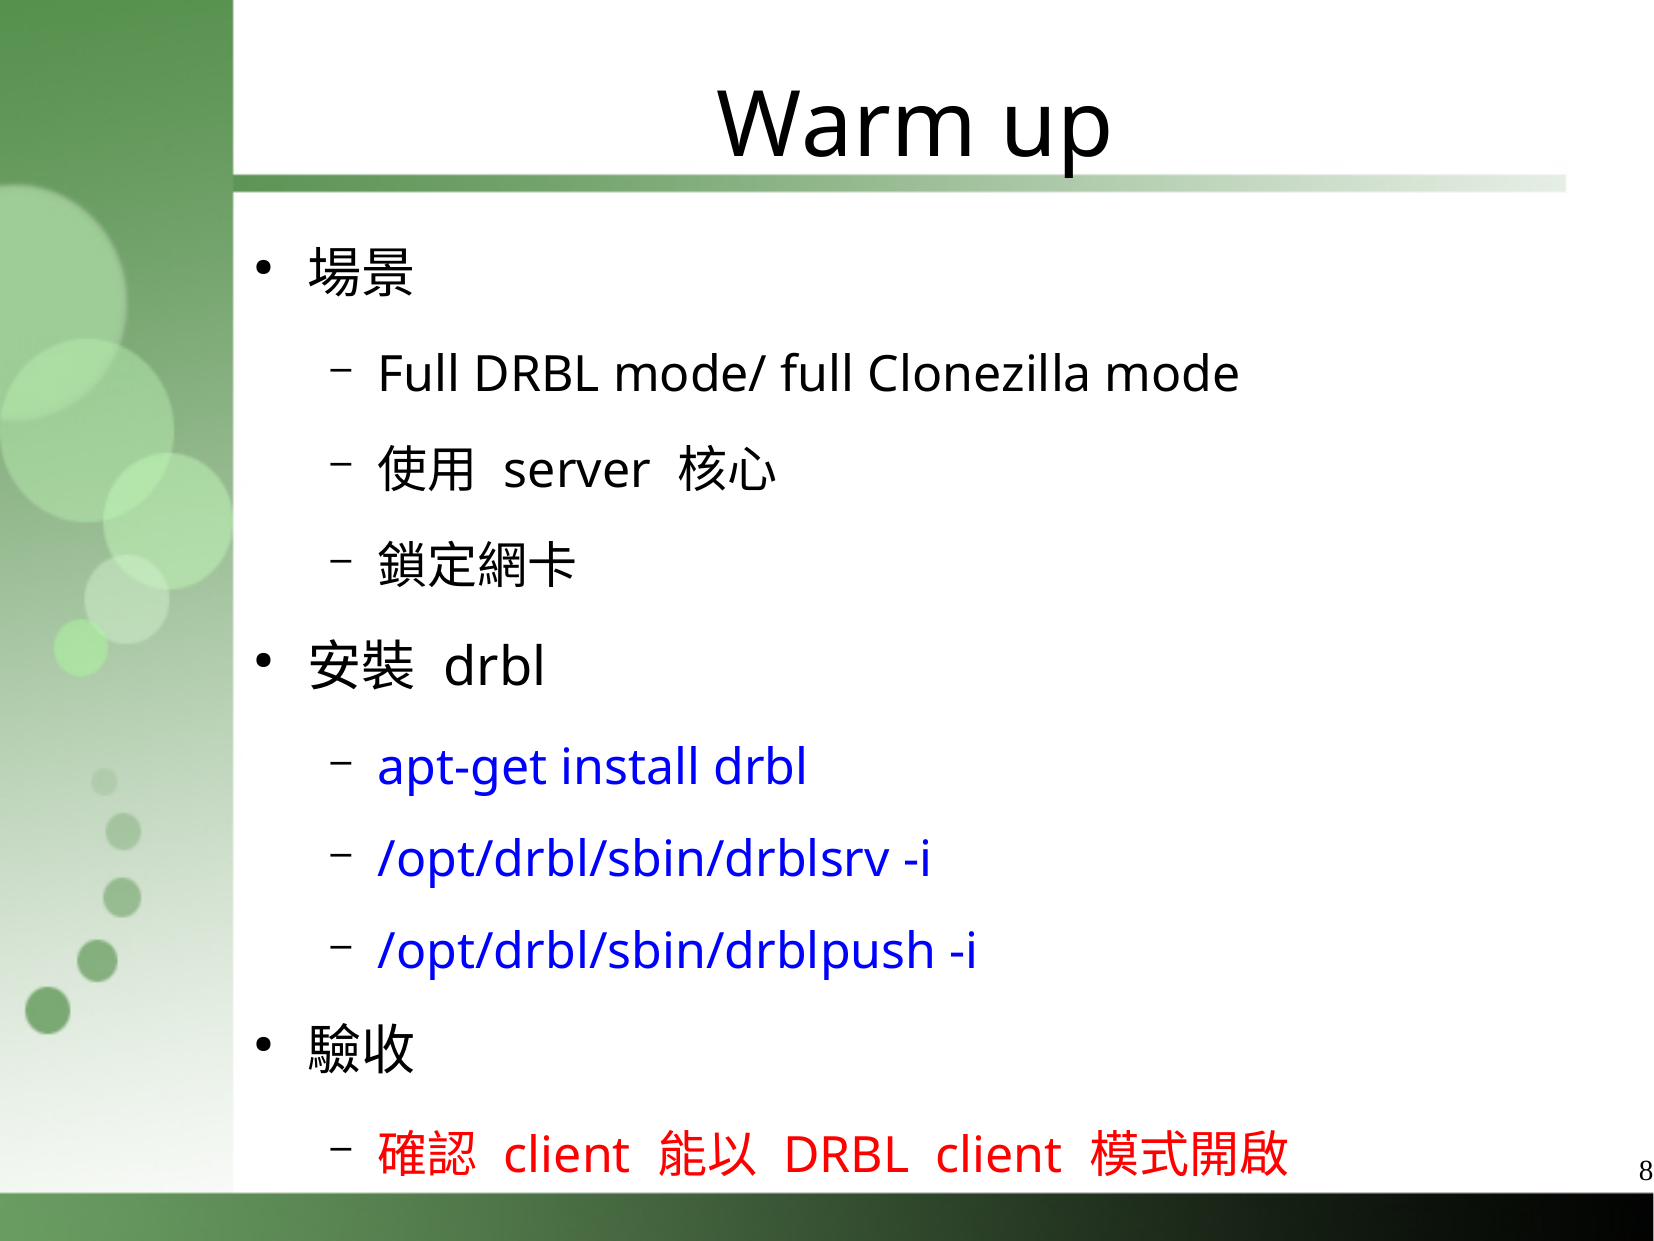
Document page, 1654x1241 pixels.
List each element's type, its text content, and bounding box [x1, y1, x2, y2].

list 場景 Full DRBL mode/ full Clonezilla mode 使用 server 核心 鎖定網卡 安裝 drbl apt-get install drbl /opt/drbl/sbin/drblsrv -i /opt/drbl/sbin/drblpush -i 驗收 確認 client 能以 DRBL client 模式開啟 [236, 229, 1595, 1029]
title Warm up [236, 64, 1595, 178]
picture [0, 0, 1654, 1241]
